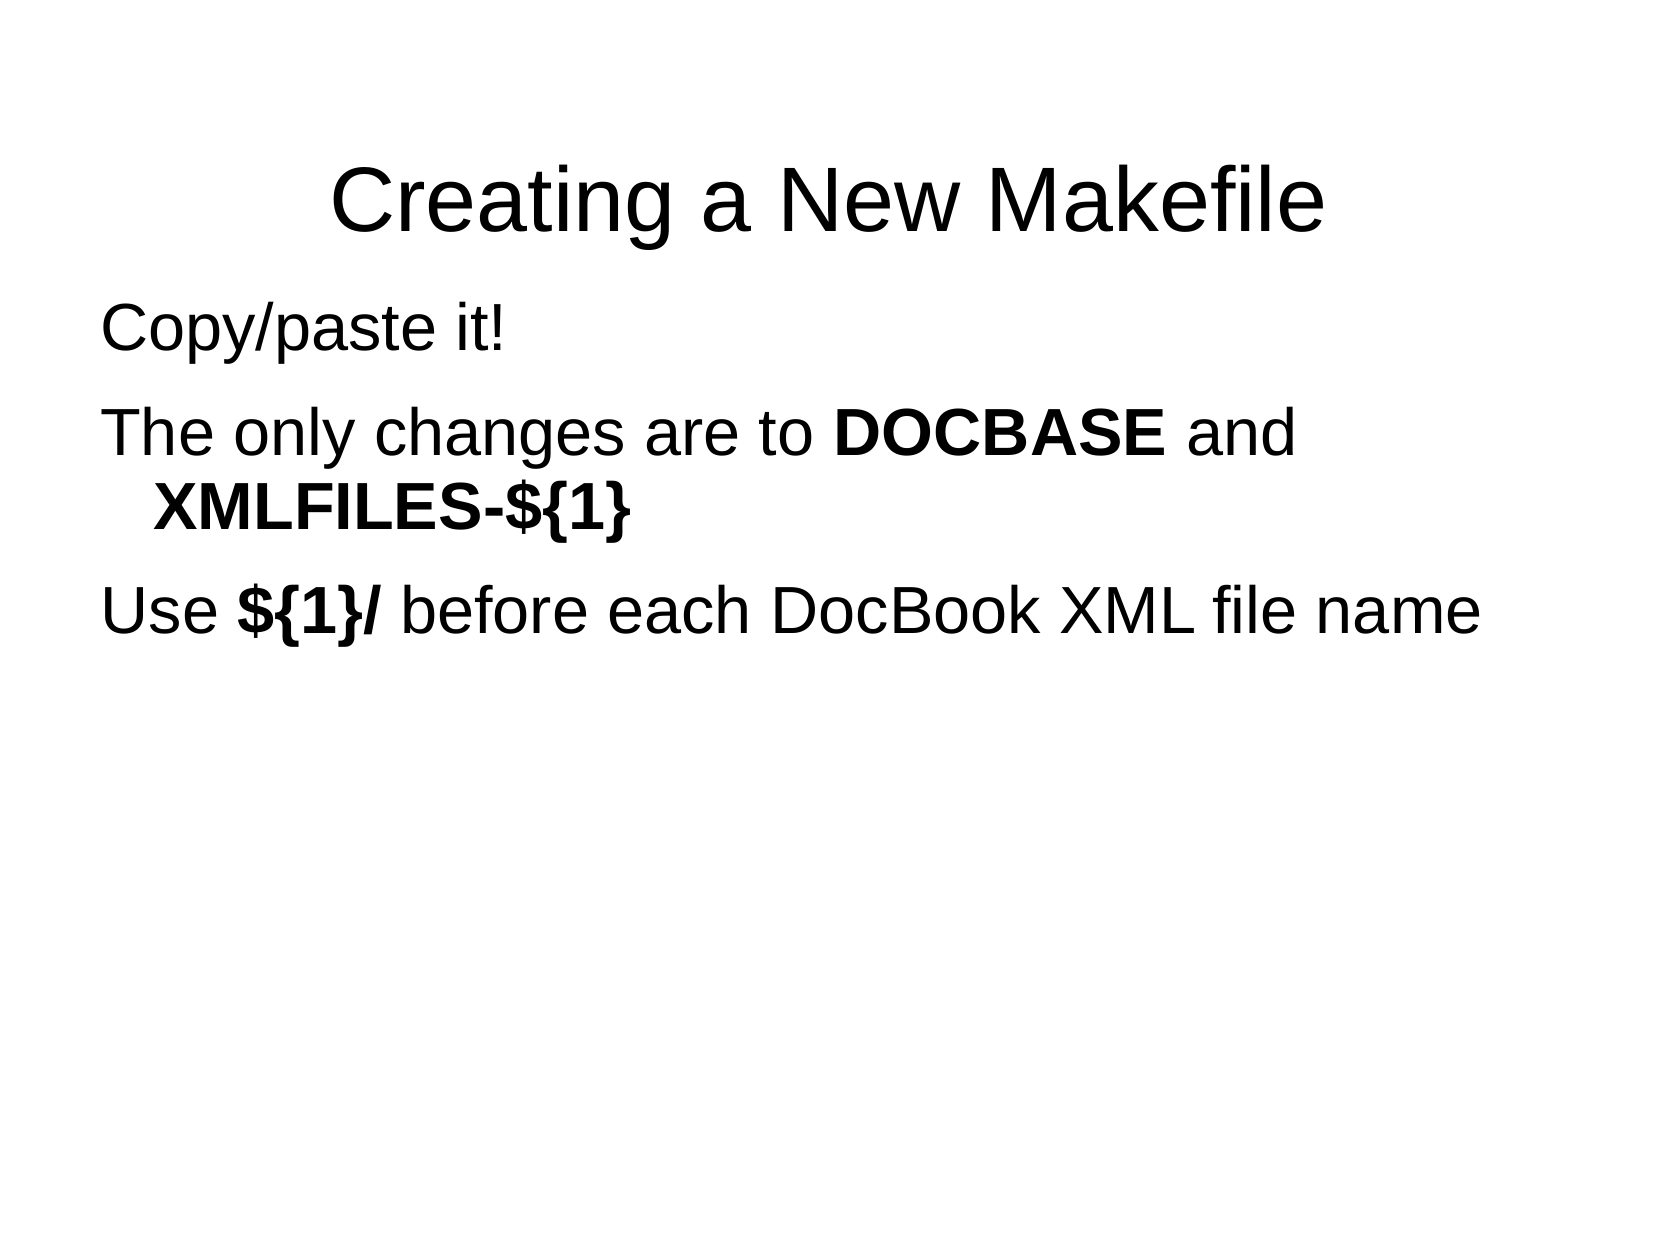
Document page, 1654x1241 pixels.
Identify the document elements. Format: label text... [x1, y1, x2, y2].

list Copy/paste it! The only changes are to DOCBASE and XMLFILES-${1} Use ${1}/ before each DocBook XML file name [82, 290, 1571, 1109]
title Creating a New Makefile [82, 96, 1576, 304]
